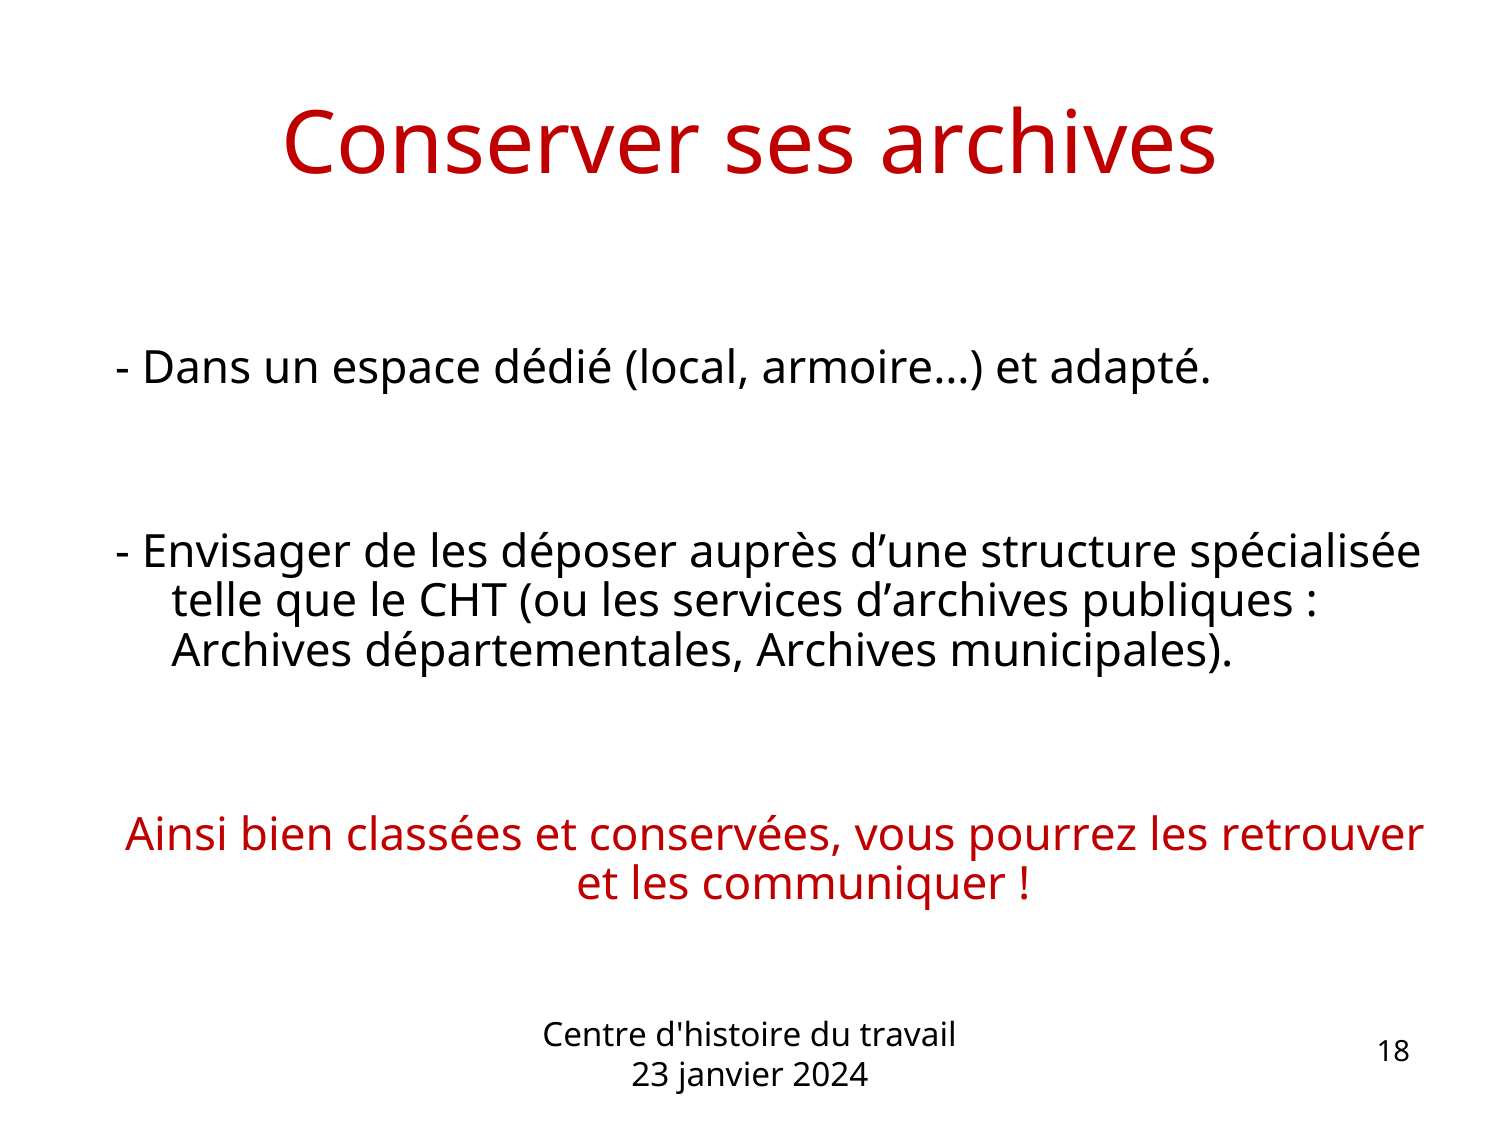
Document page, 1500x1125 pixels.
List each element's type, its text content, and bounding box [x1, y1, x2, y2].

text_box Centre d'histoire du travail 23 janvier 2024 [512, 1005, 988, 1084]
text_box <numéro> [1074, 1024, 1426, 1103]
text_box - Dans un espace dédié (local, armoire…) et adapté. - Envisager de les déposer auprès d’une structure spécialisée telle que le CHT (ou les services d’archives publiques : Archives départementales, Archives municipales). Ainsi bien classées et conservées, vous pourrez les retrouver et les communiquer ! [100, 208, 1451, 951]
text_box Conserver ses archives [75, 45, 1426, 233]
